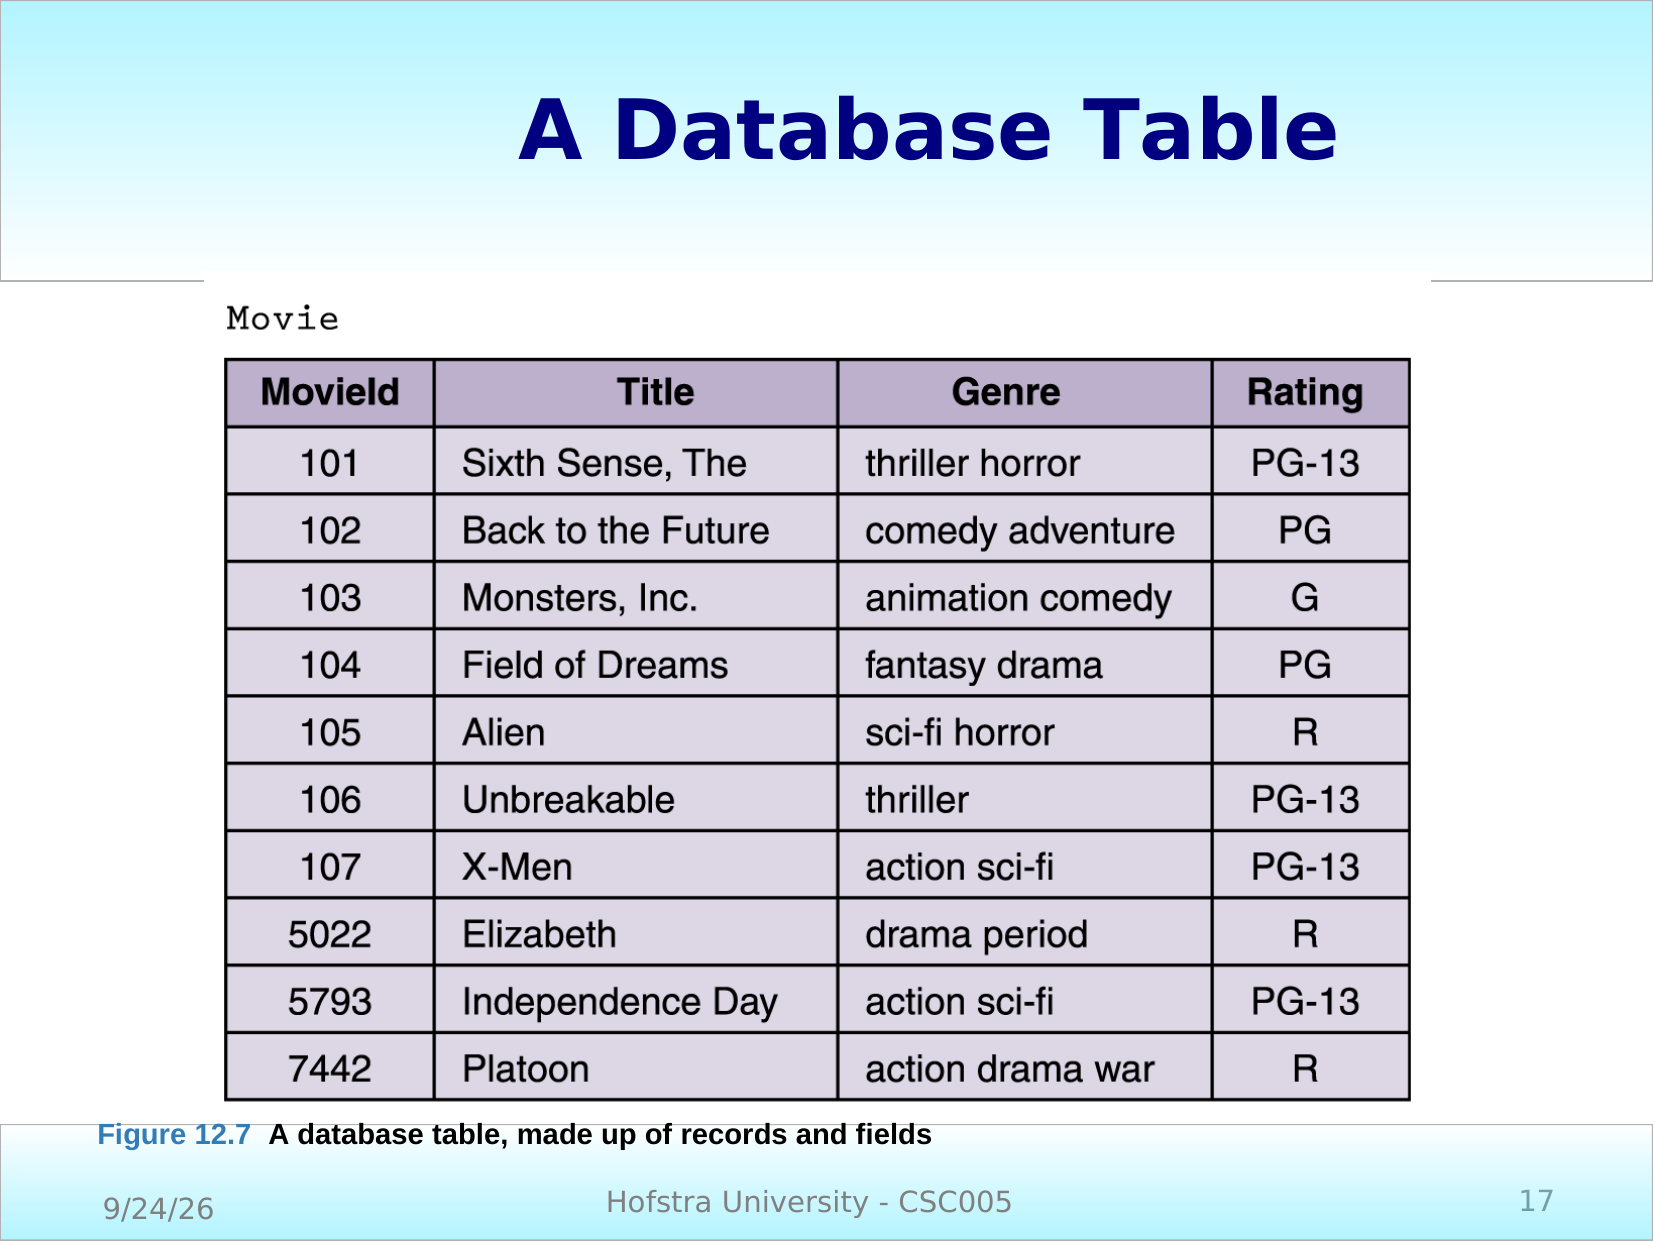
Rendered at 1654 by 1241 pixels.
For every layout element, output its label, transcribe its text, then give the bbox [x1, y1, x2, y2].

text_box Figure 12.7 A database table, made up of records and fields [82, 1110, 1075, 1159]
picture [204, 271, 1431, 1122]
title A Database Table [247, 27, 1612, 235]
